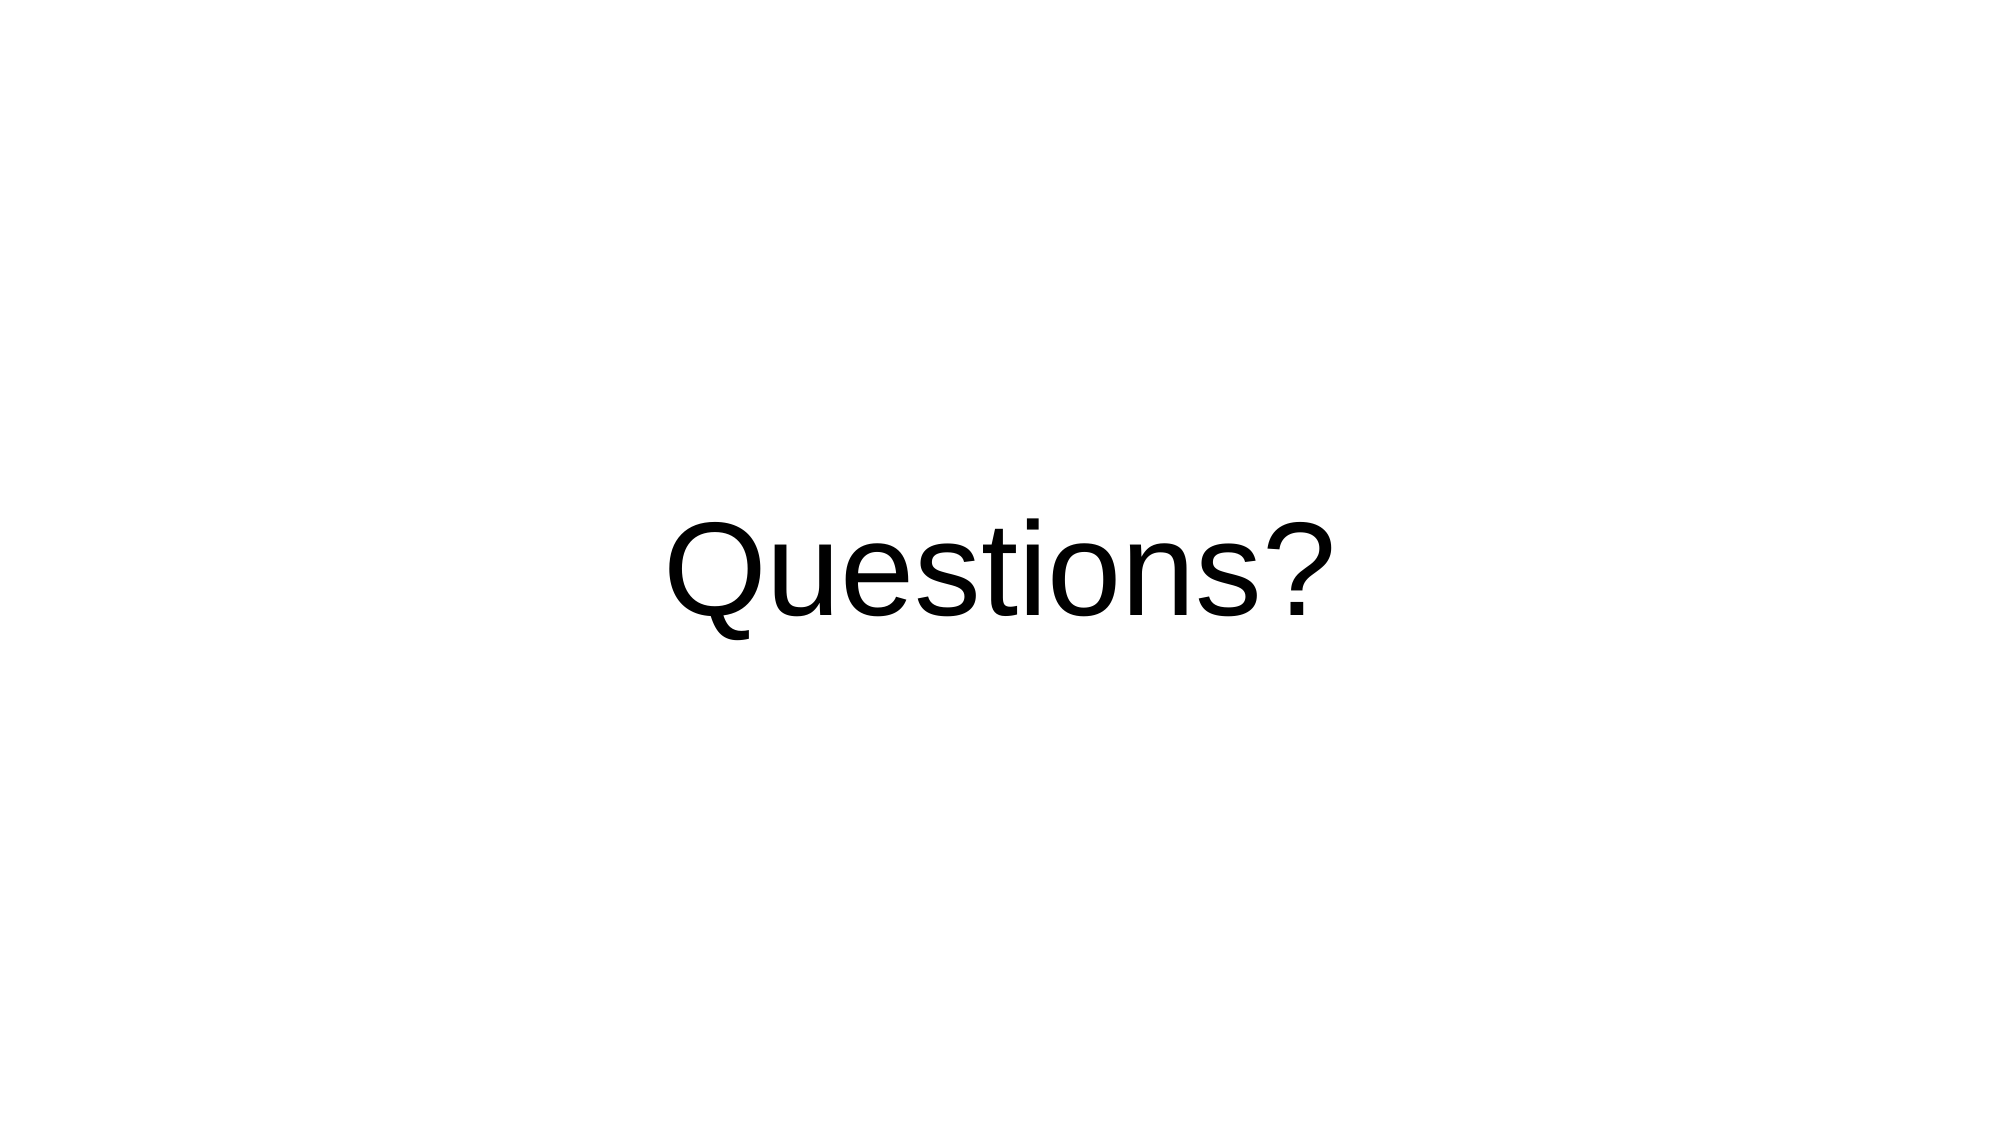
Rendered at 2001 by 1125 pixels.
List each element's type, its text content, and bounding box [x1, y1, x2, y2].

text_box Questions? [391, 474, 1609, 651]
